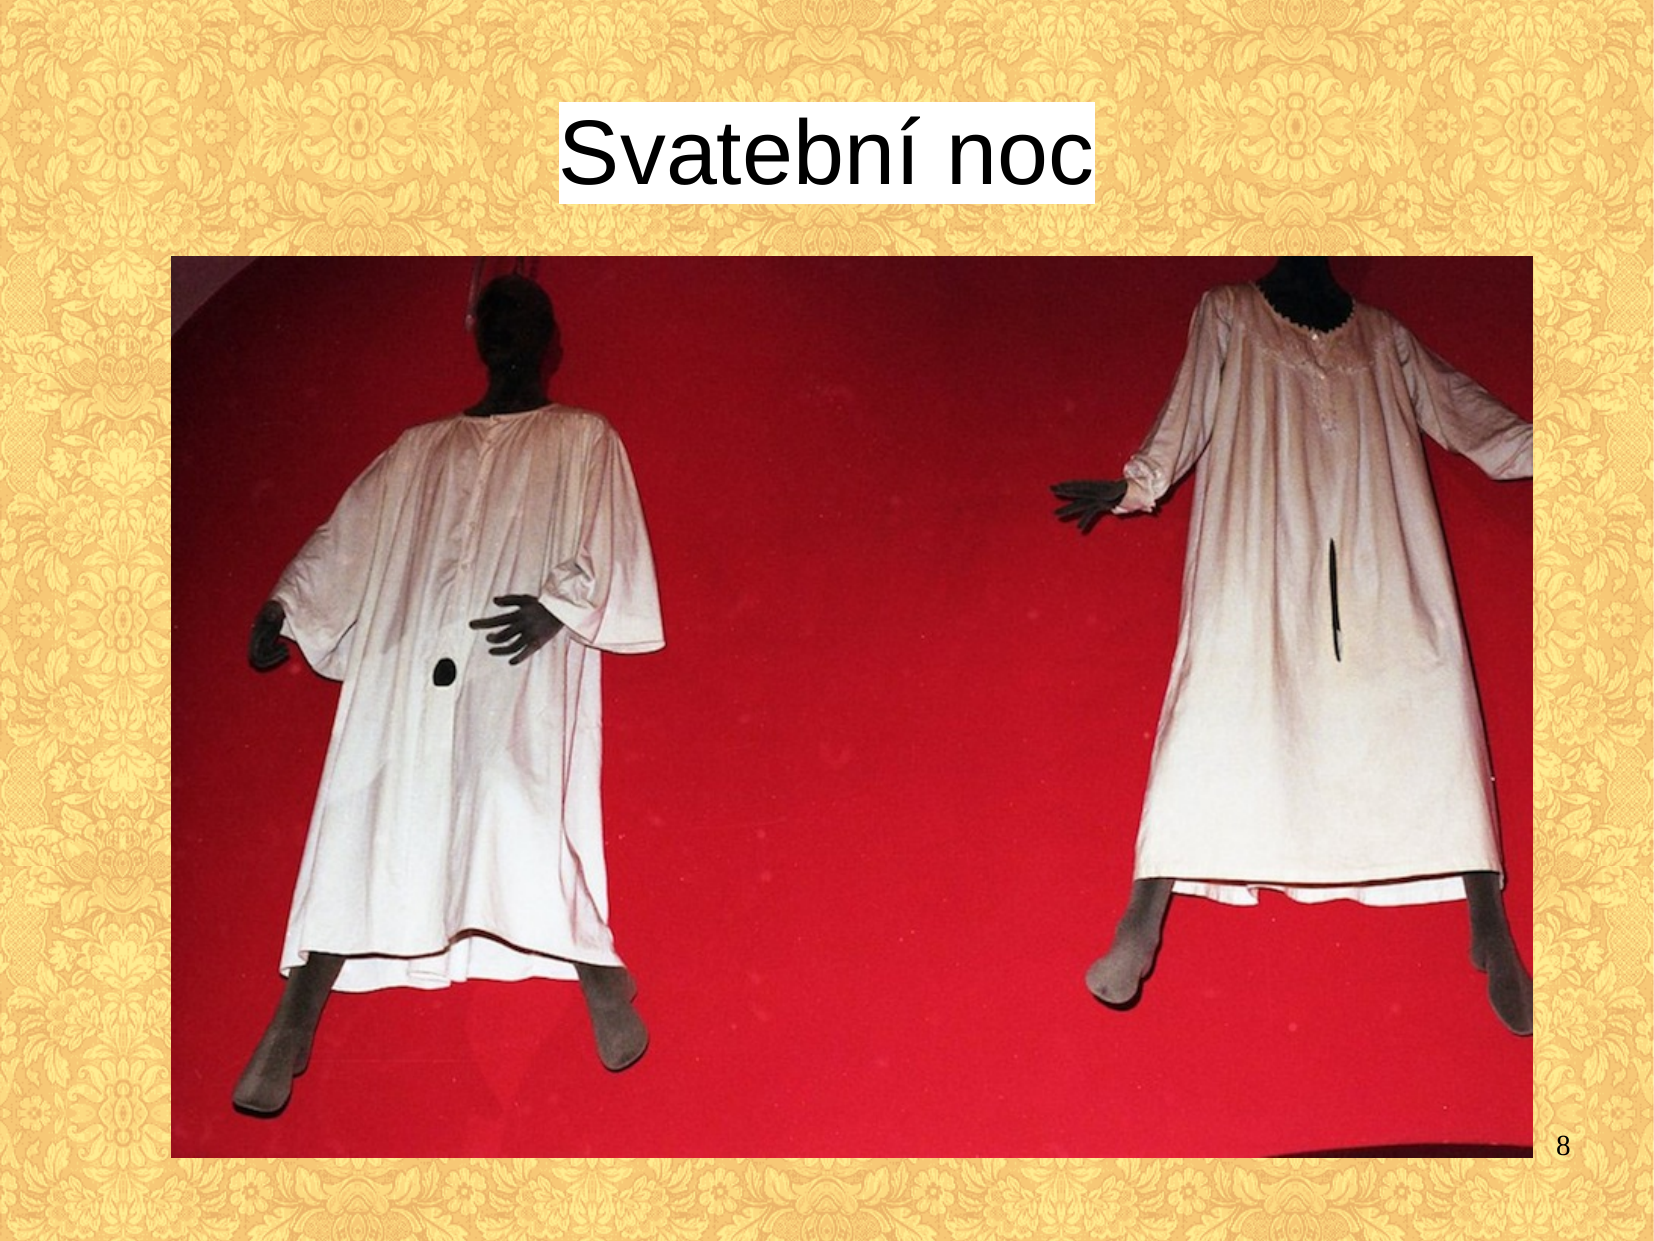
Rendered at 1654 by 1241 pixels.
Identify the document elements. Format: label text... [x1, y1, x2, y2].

title Svatební noc [82, 49, 1571, 257]
picture [0, 0, 1654, 1241]
